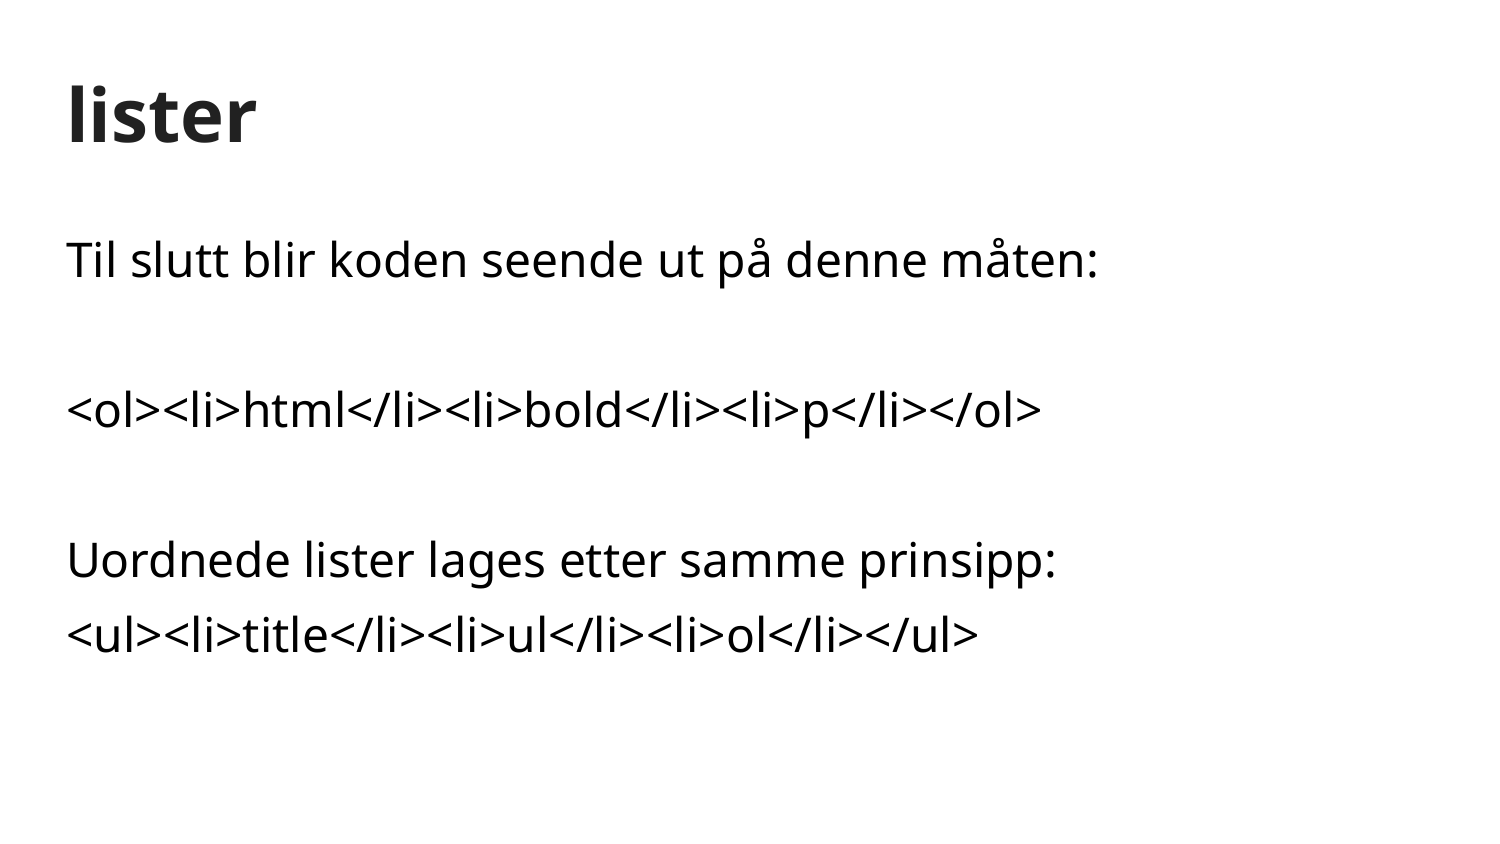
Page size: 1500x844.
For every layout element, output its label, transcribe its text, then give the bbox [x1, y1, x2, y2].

list Til slutt blir koden seende ut på denne måten: <ol><li>html</li><li>bold</li><li>p</li></ol> Uordnede lister lages etter samme prinsipp: <ul><li>title</li><li>ul</li><li>ol</li></ul> [51, 201, 1449, 750]
title lister [51, 48, 1449, 180]
